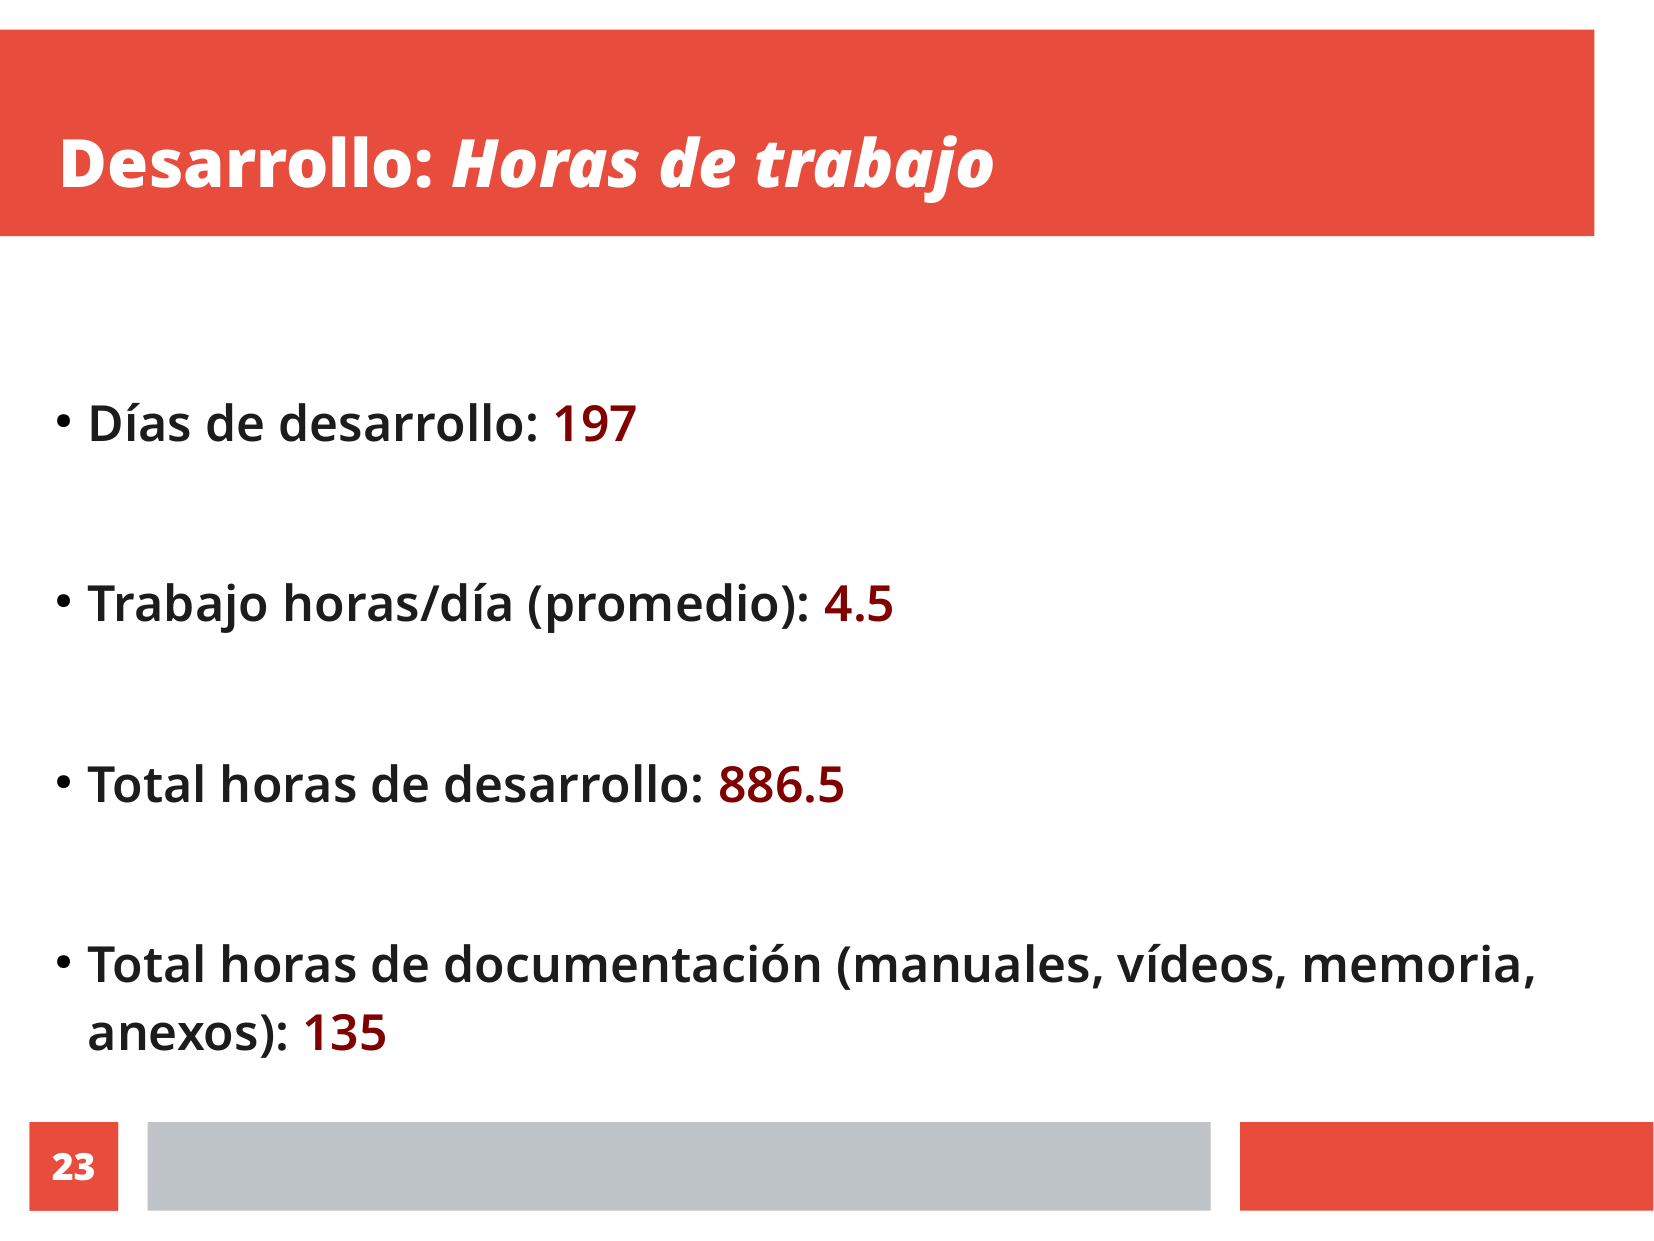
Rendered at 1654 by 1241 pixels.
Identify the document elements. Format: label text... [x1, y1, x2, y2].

list Días de desarrollo: 197 Trabajo horas/día (promedio): 4.5 Total horas de desarrollo: 886.5 Total horas de documentación (manuales, vídeos, memoria, anexos): 135 [54, 298, 1561, 1066]
title Desarrollo: Horas de trabajo [59, 59, 1595, 207]
